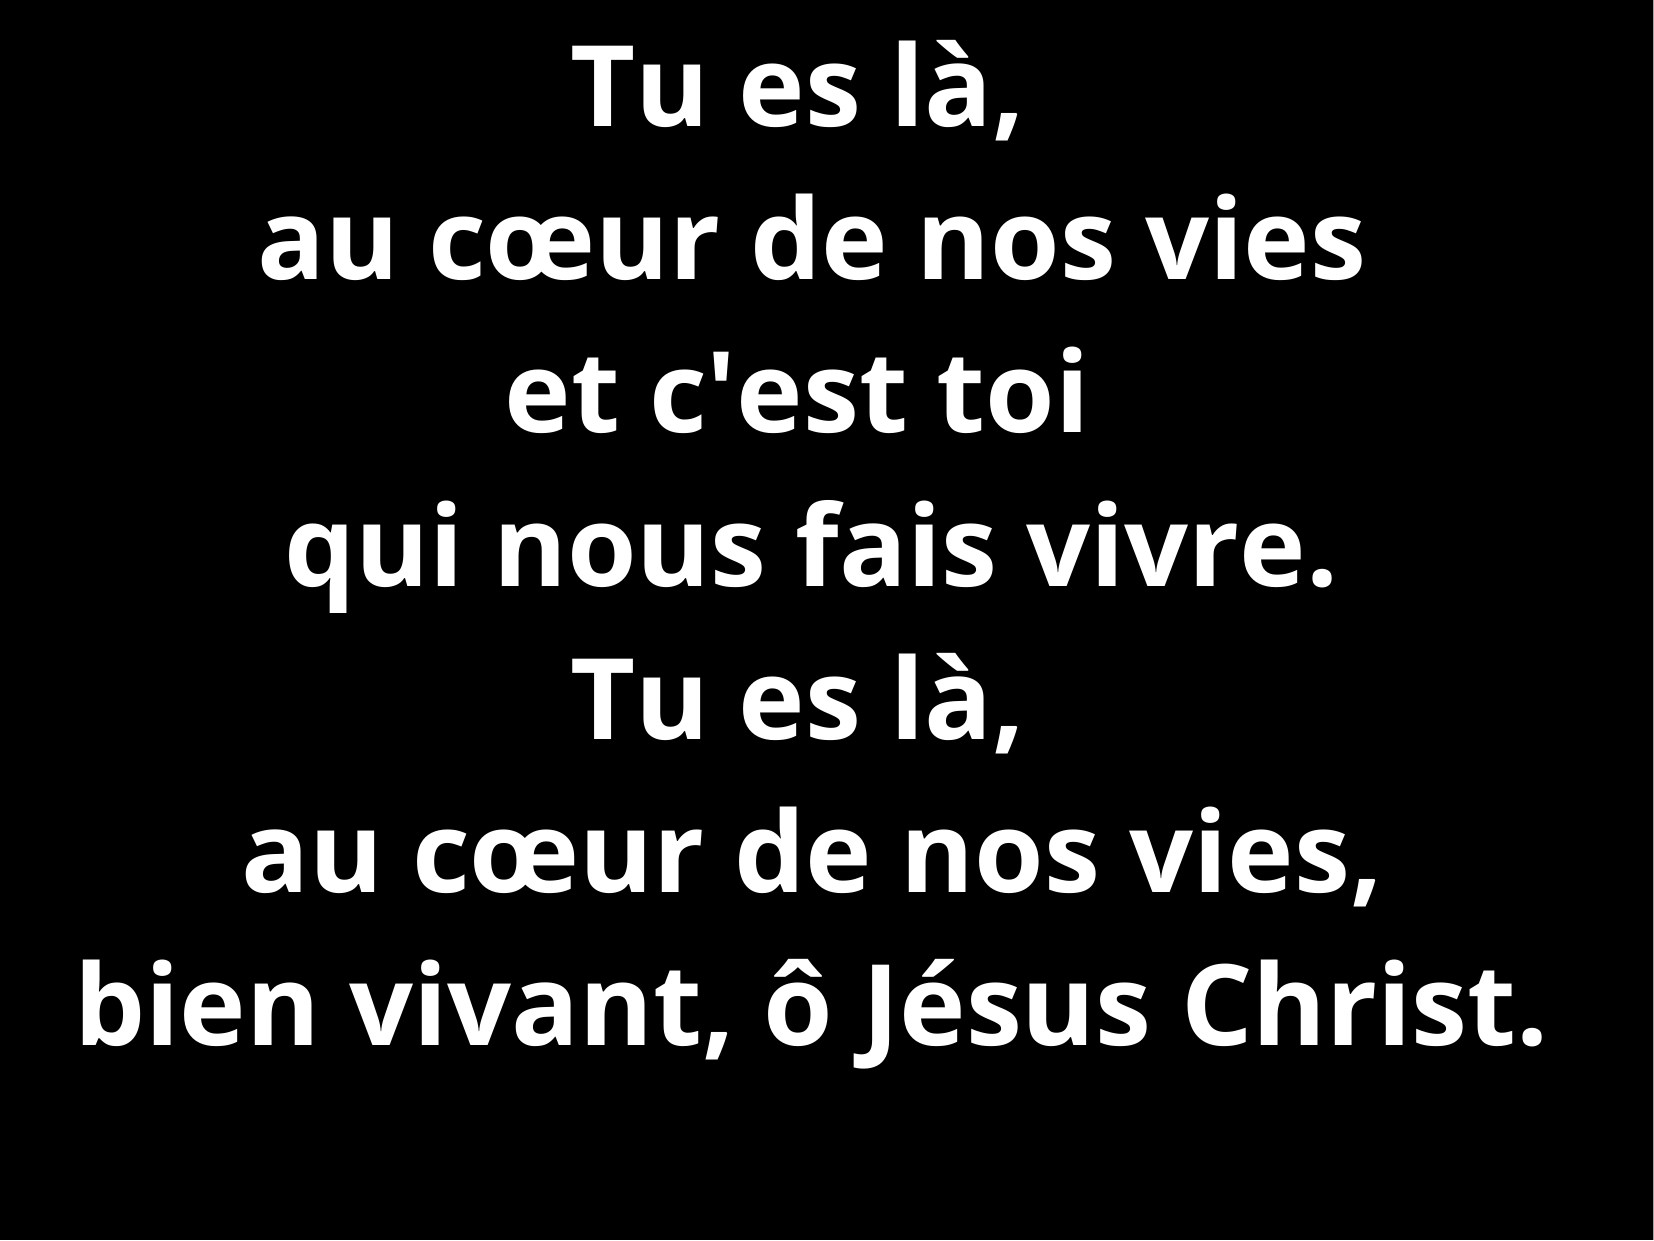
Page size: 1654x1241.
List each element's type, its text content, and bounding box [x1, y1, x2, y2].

list Tu es là, au cœur de nos vies et c'est toi qui nous fais vivre. Tu es là, au cœur de nos vies, bien vivant, ô Jésus Christ. [47, 6, 1577, 1241]
